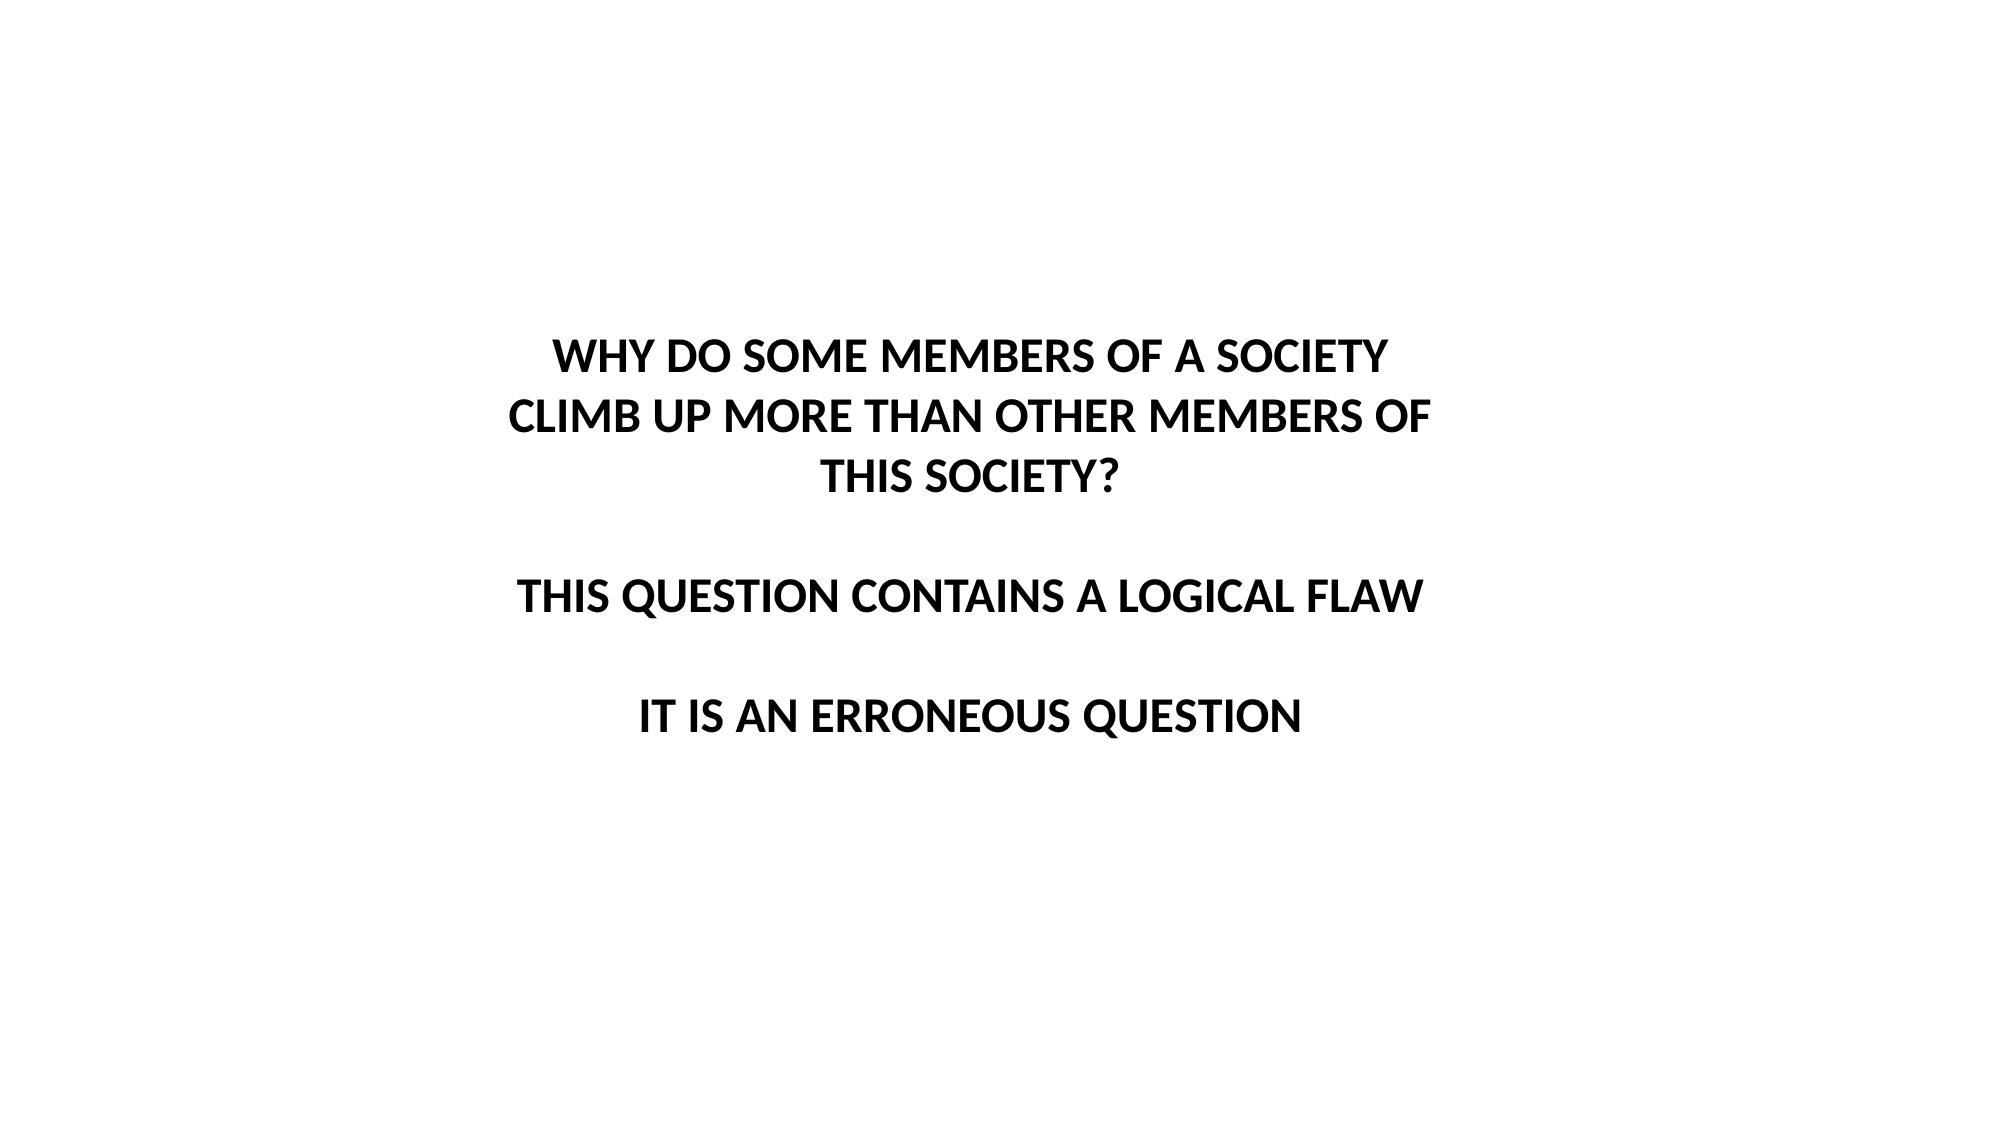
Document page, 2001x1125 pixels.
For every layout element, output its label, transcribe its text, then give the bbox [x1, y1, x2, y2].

text_box WHY DO SOME MEMBERS OF A SOCIETY CLIMB UP MORE THAN OTHER MEMBERS OF THIS SOCIETY? THIS QUESTION CONTAINS A LOGICAL FLAW IT IS AN ERRONEOUS QUESTION [472, 314, 1469, 755]
